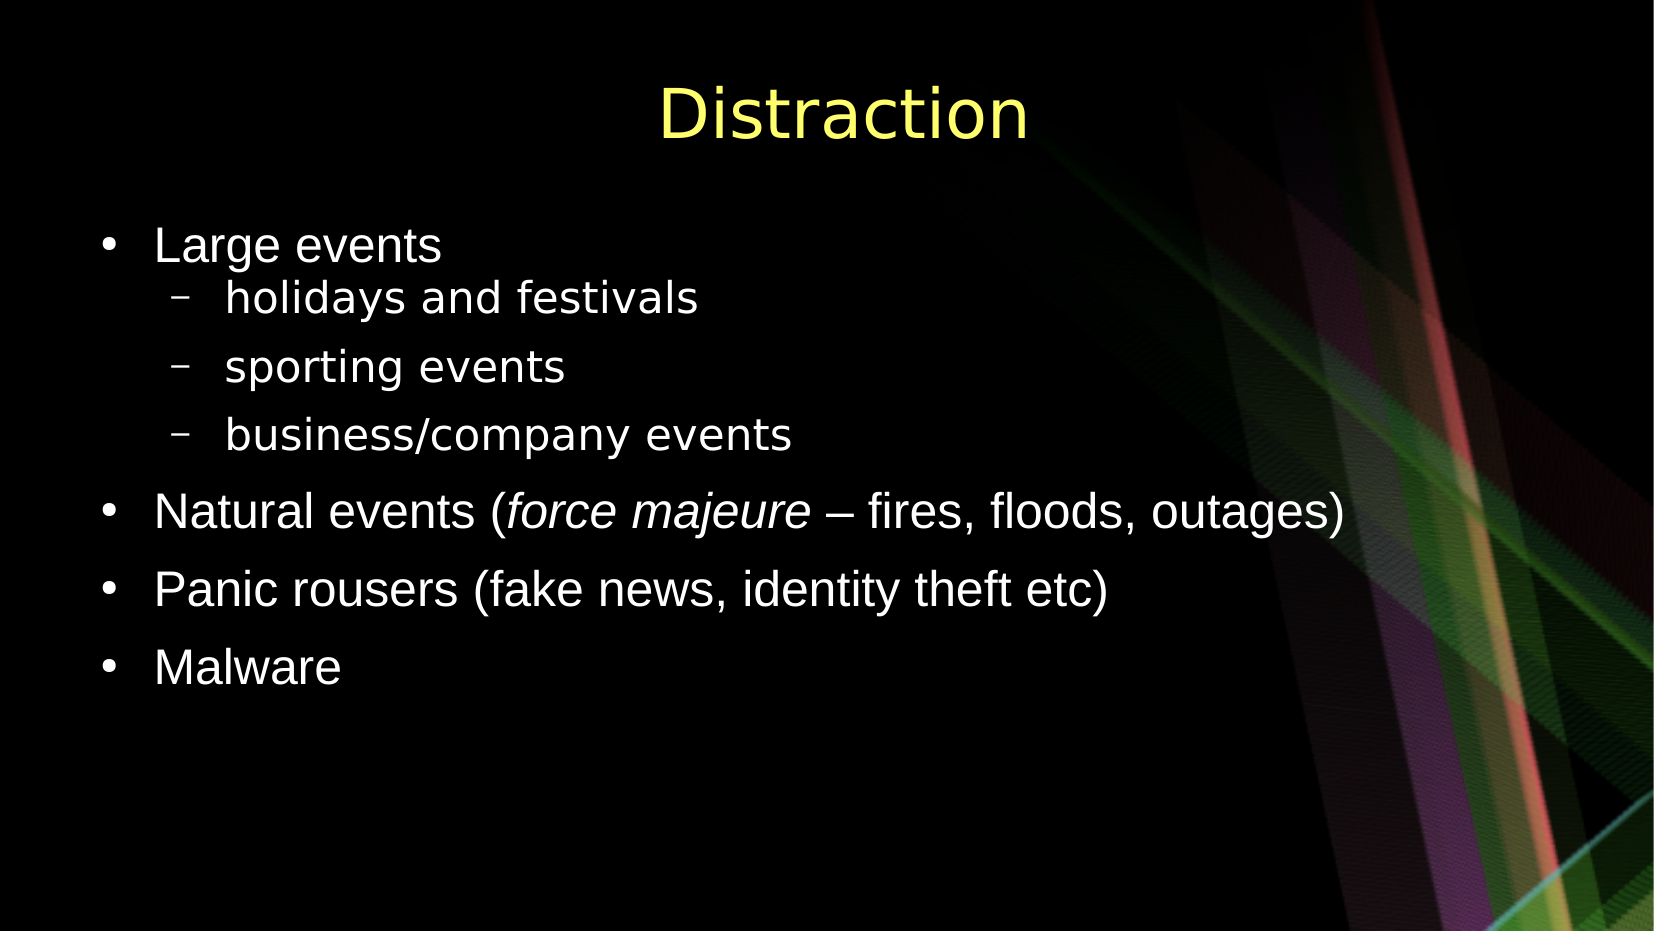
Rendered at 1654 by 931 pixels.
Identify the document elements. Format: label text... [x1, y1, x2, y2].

title Distraction [82, 37, 1607, 193]
picture [0, 0, 1654, 931]
list Large events holidays and festivals sporting events business/company events Natural events (force majeure – fires, floods, outages) Panic rousers (fake news, identity theft etc) Malware [82, 217, 1607, 898]
